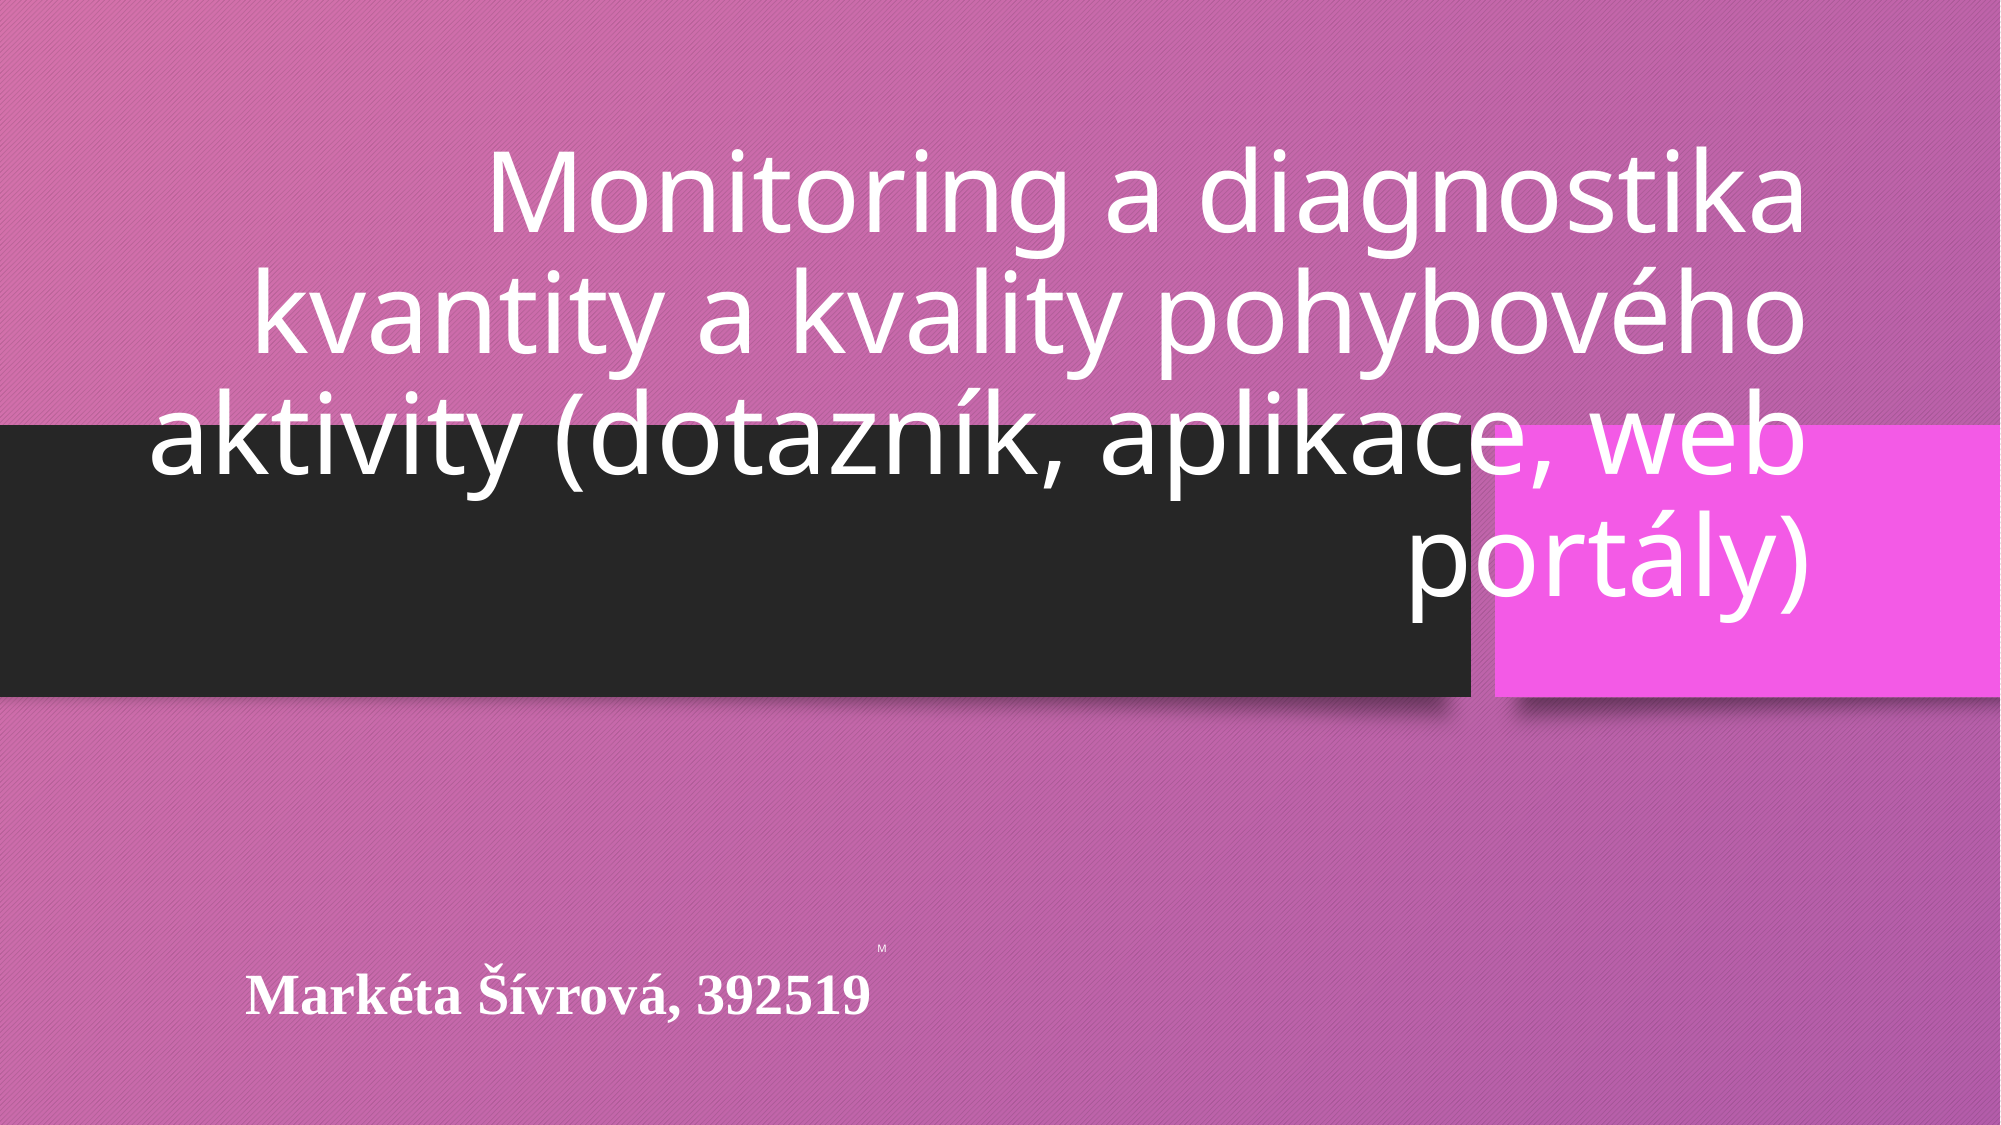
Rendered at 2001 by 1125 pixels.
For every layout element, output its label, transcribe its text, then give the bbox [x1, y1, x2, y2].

title Monitoring a diagnostika kvantity a kvality pohybového aktivity (dotazník, aplikace, web portály) [132, 47, 1868, 629]
subtitle M Markéta Šívrová, 392519 [230, 938, 1966, 1064]
